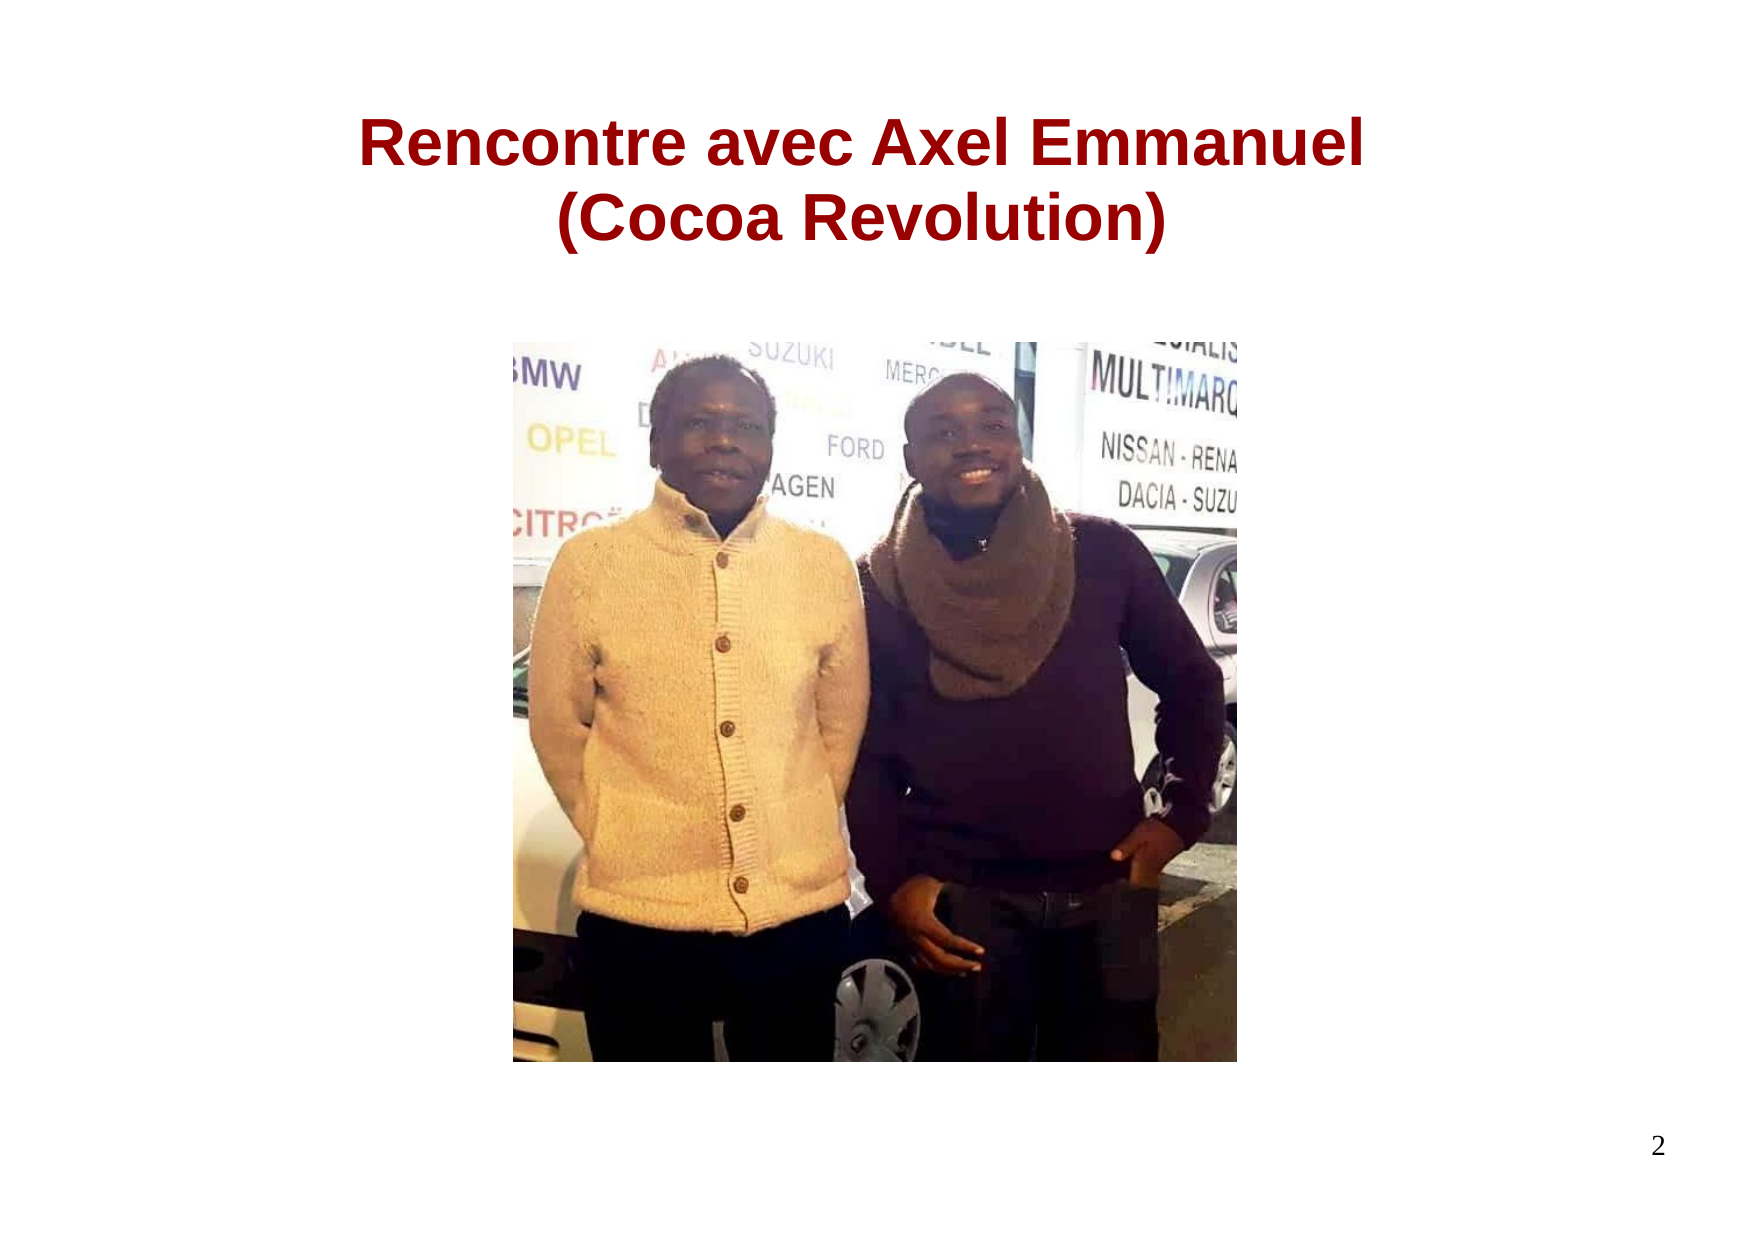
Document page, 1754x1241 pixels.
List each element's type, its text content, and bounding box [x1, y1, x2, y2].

title Rencontre avec Axel Emmanuel (Cocoa Revolution) [55, 76, 1634, 284]
picture [513, 342, 1237, 1062]
